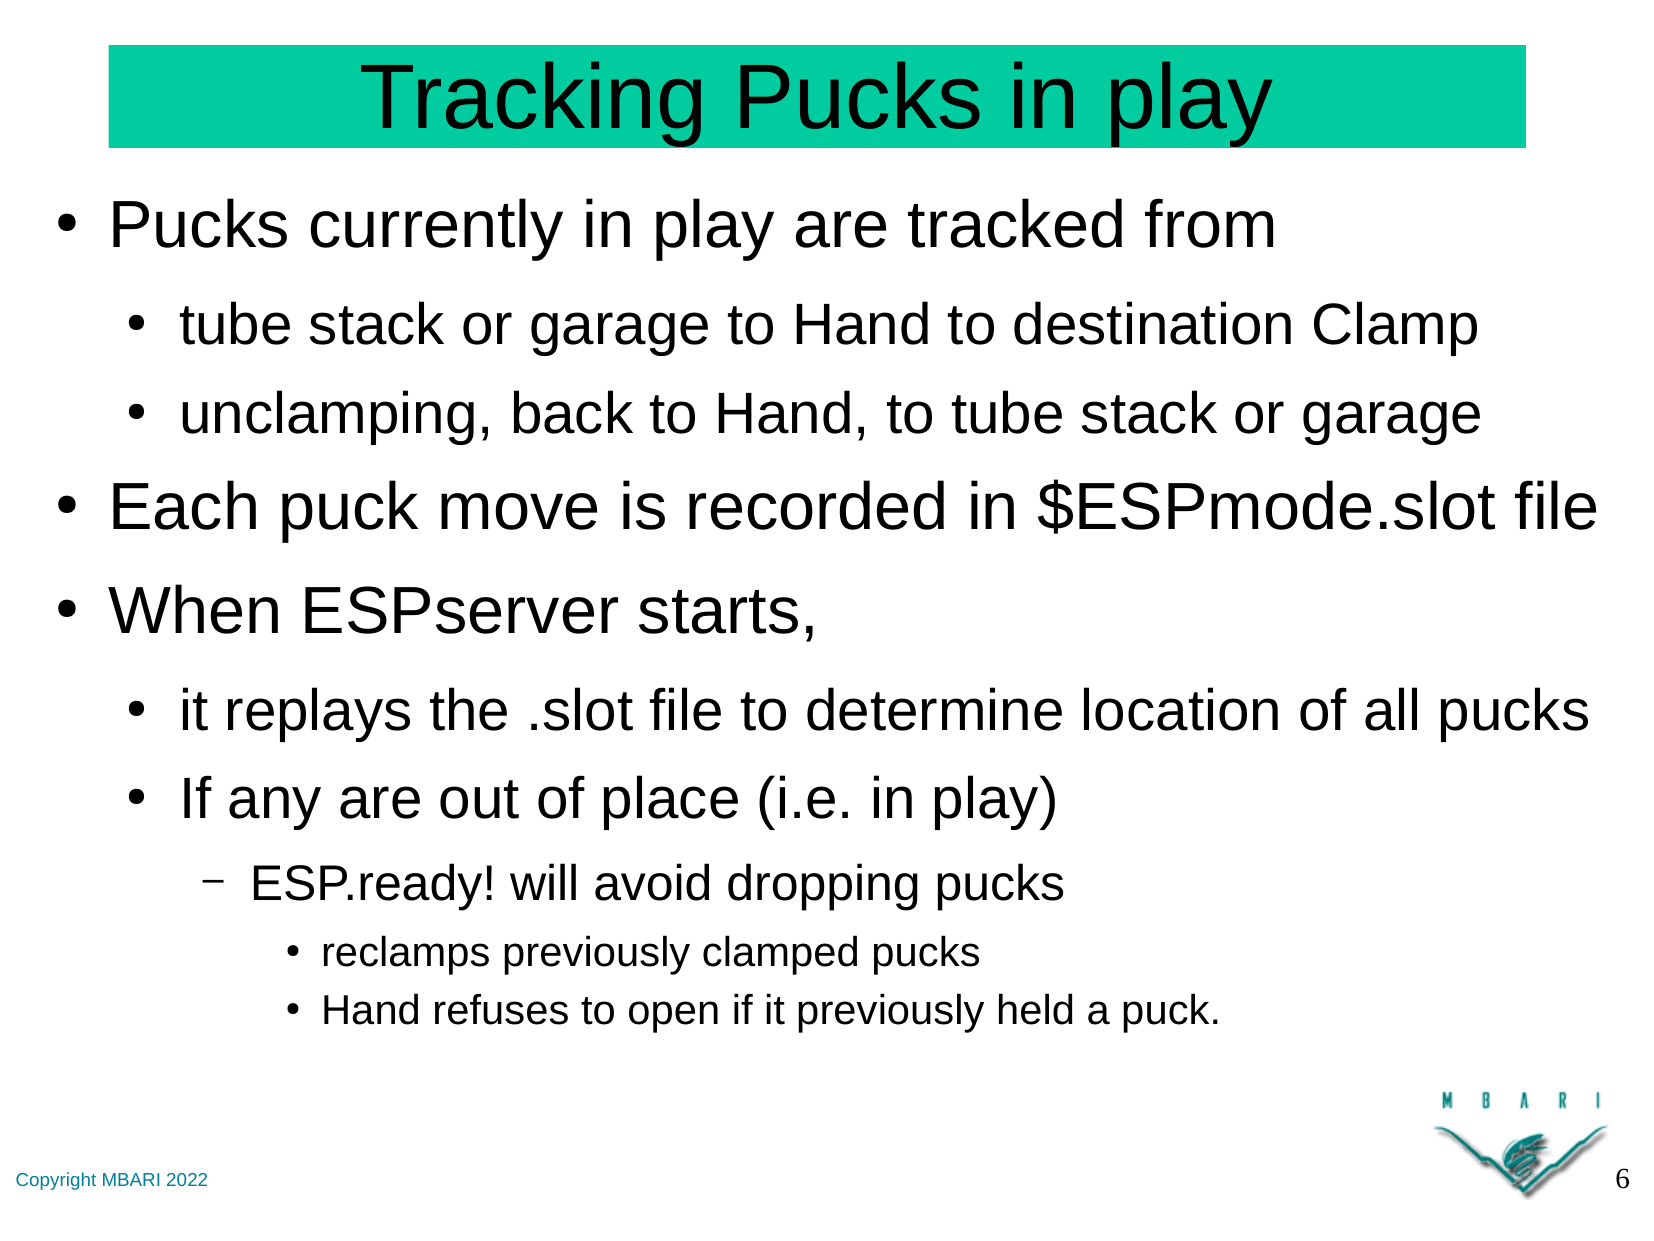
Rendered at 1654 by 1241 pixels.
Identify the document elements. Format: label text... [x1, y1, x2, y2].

picture [1426, 1156, 1613, 1200]
list Pucks currently in play are tracked from tube stack or garage to Hand to destination Clamp unclamping, back to Hand, to tube stack or garage Each puck move is recorded in $ESPmode.slot file When ESPserver starts, it replays the .slot file to determine location of all pucks If any are out of place (i.e. in play) ESP.ready! will avoid dropping pucks reclamps previously clamped pucks Hand refuses to open if it previously held a puck. [37, 187, 1613, 1156]
title Tracking Pucks in play [108, 45, 1526, 148]
